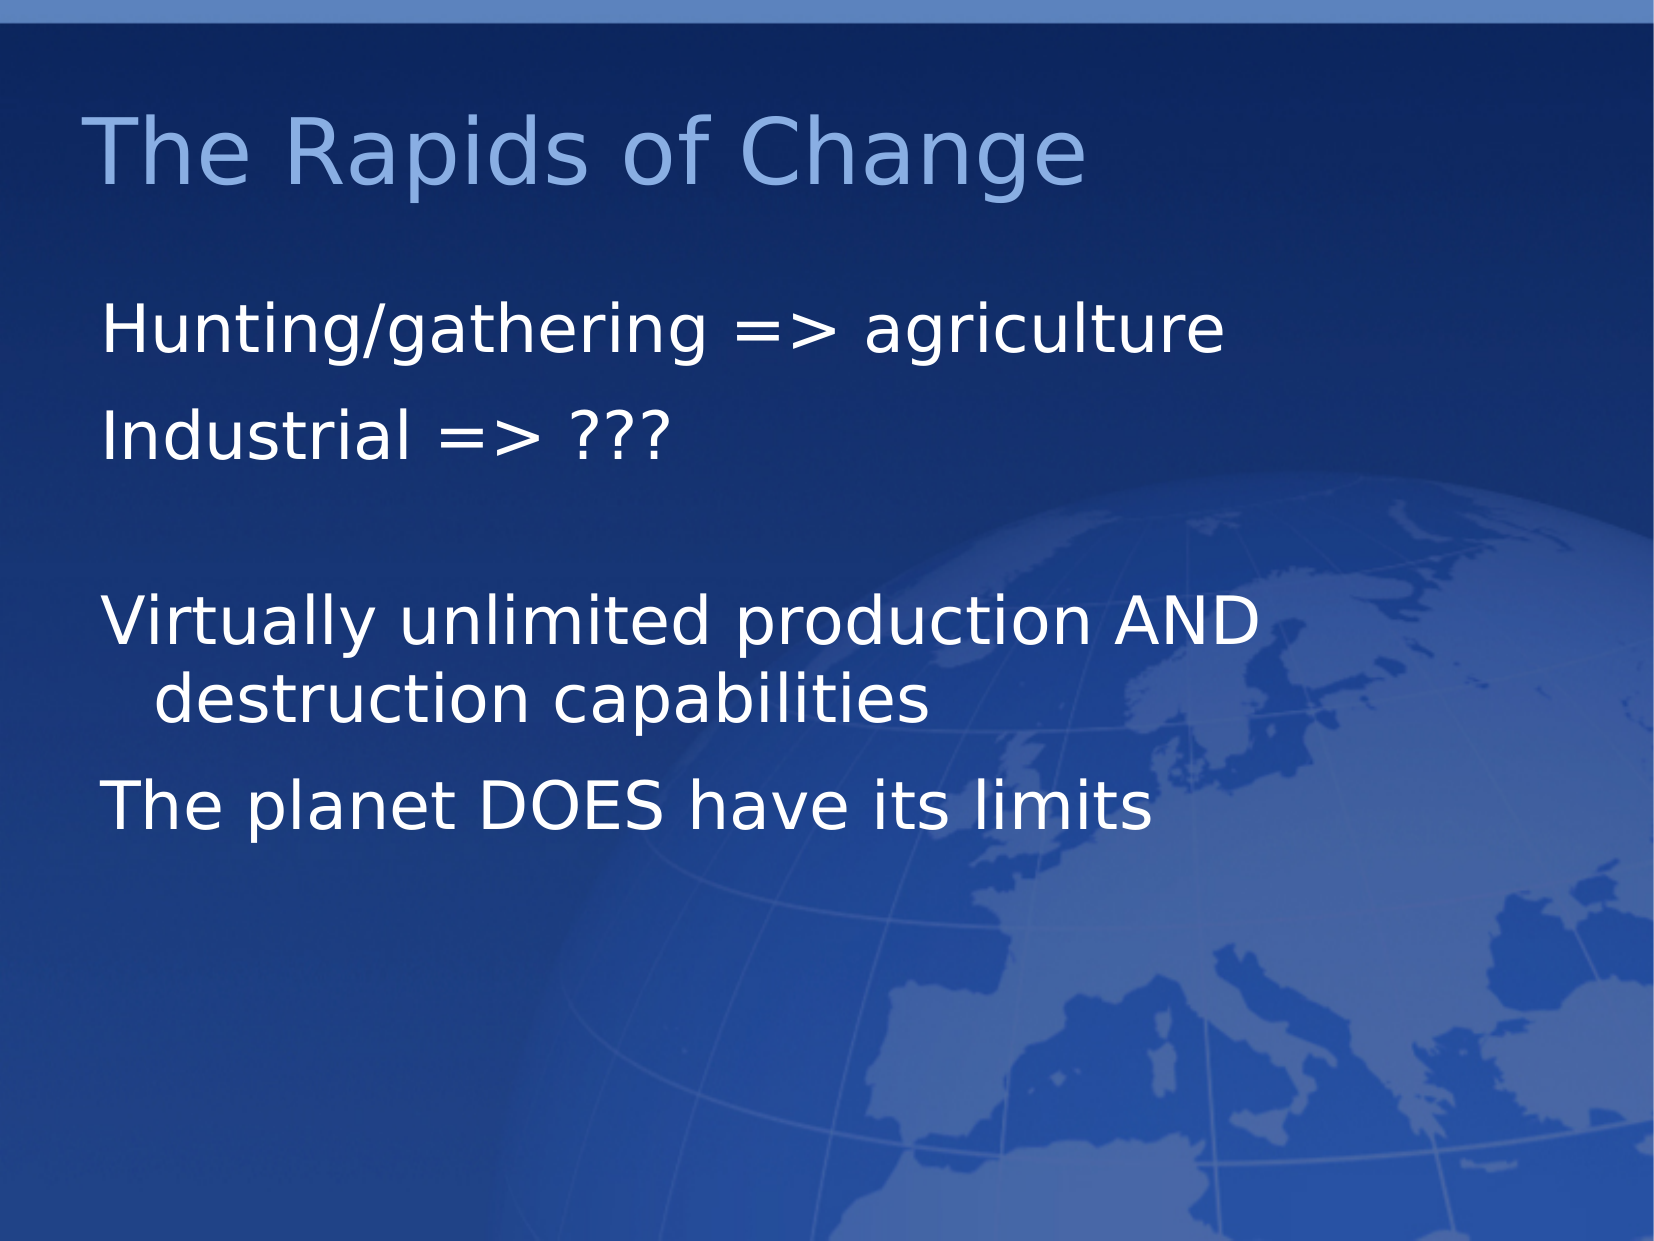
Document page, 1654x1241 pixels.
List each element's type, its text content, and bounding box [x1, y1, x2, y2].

list Hunting/gathering => agriculture Industrial => ??? Virtually unlimited production AND destruction capabilities The planet DOES have its limits [82, 290, 1571, 1094]
title The Rapids of Change [82, 49, 1571, 257]
picture [0, 0, 1654, 1241]
